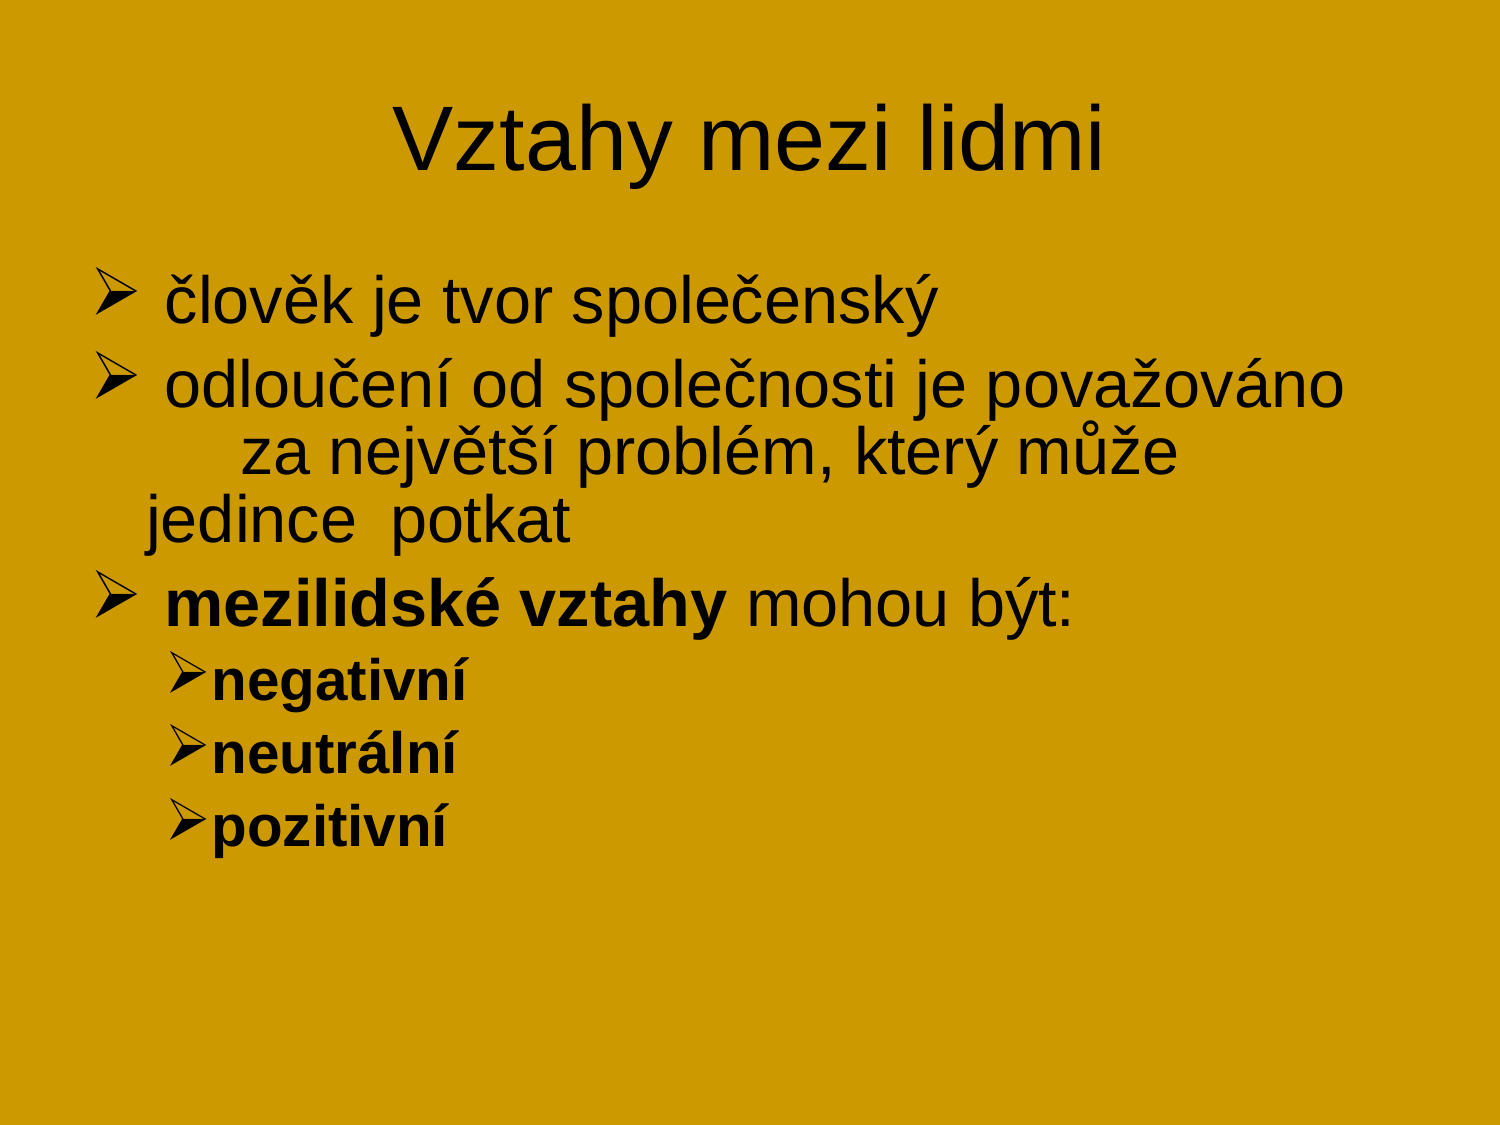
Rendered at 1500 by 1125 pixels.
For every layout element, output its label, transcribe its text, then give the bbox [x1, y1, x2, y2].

title Vztahy mezi lidmi [75, 45, 1426, 233]
list člověk je tvor společenský odloučení od společnosti je považováno za největší problém, který může jedince potkat mezilidské vztahy mohou být: negativní neutrální pozitivní [75, 262, 1426, 1006]
